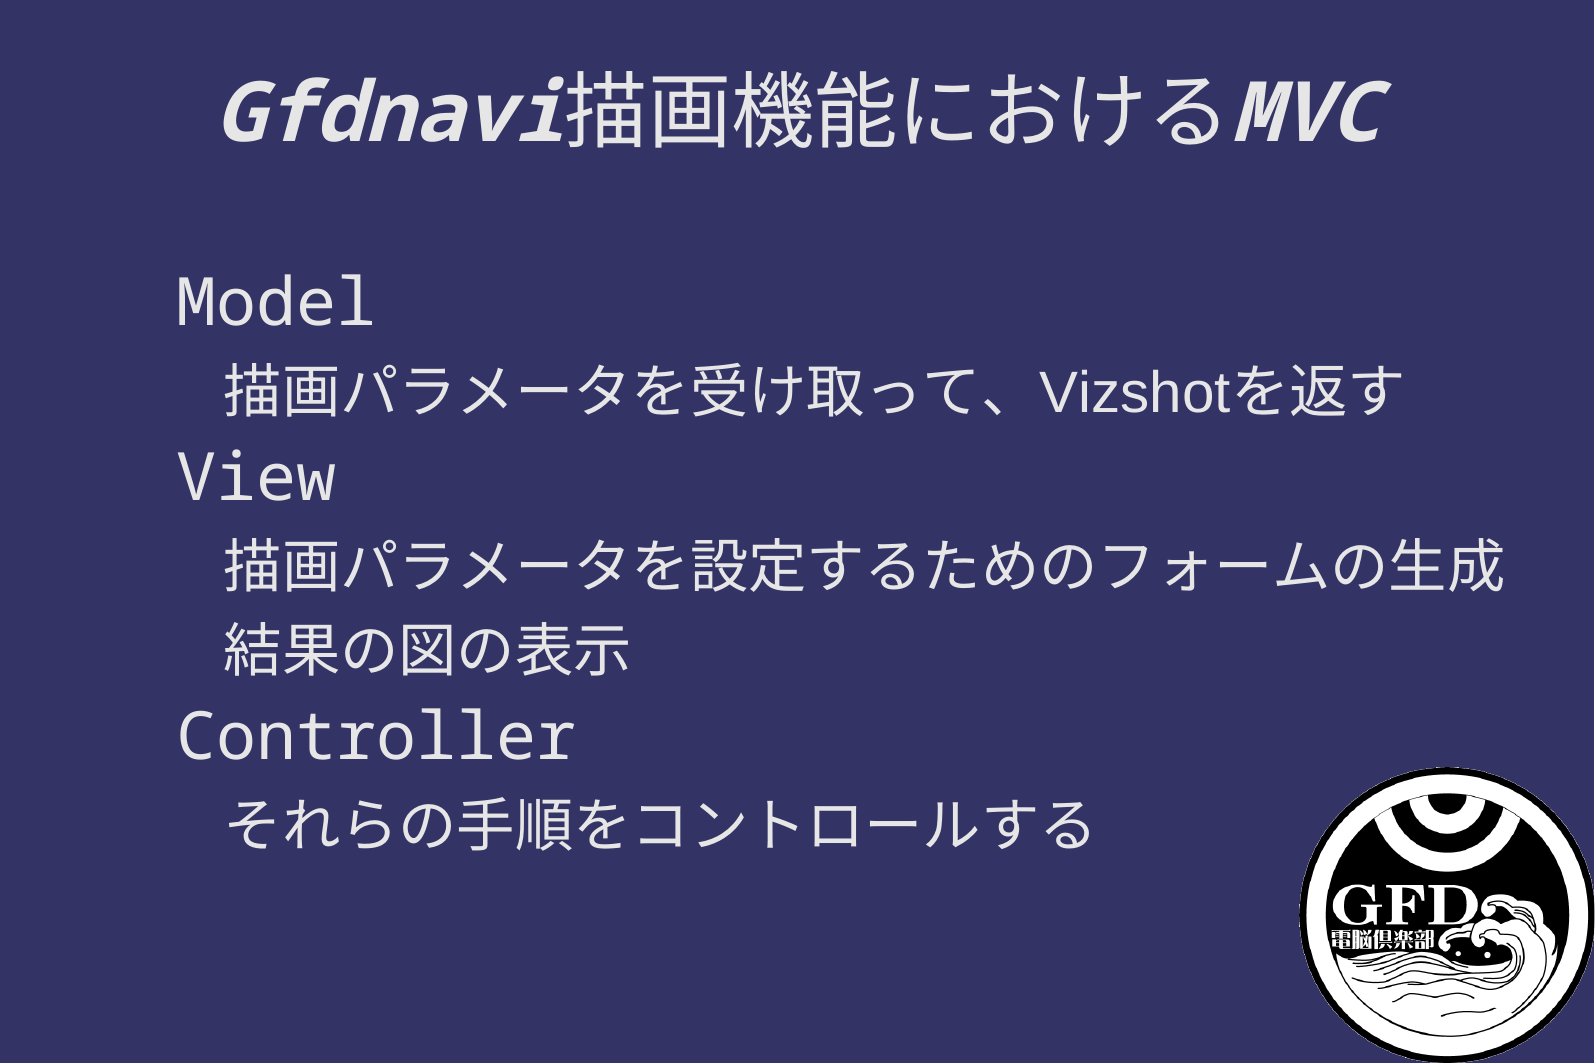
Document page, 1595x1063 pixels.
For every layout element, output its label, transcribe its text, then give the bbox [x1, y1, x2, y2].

list Model 描画パラメータを受け取って、Vizshotを返す View 描画パラメータを設定するためのフォームの生成 結果の図の表示 Controller それらの手順をコントロールする [164, 254, 1506, 910]
picture [1299, 767, 1595, 1063]
title Gfdnavi描画機能におけるMVC [117, 23, 1479, 187]
